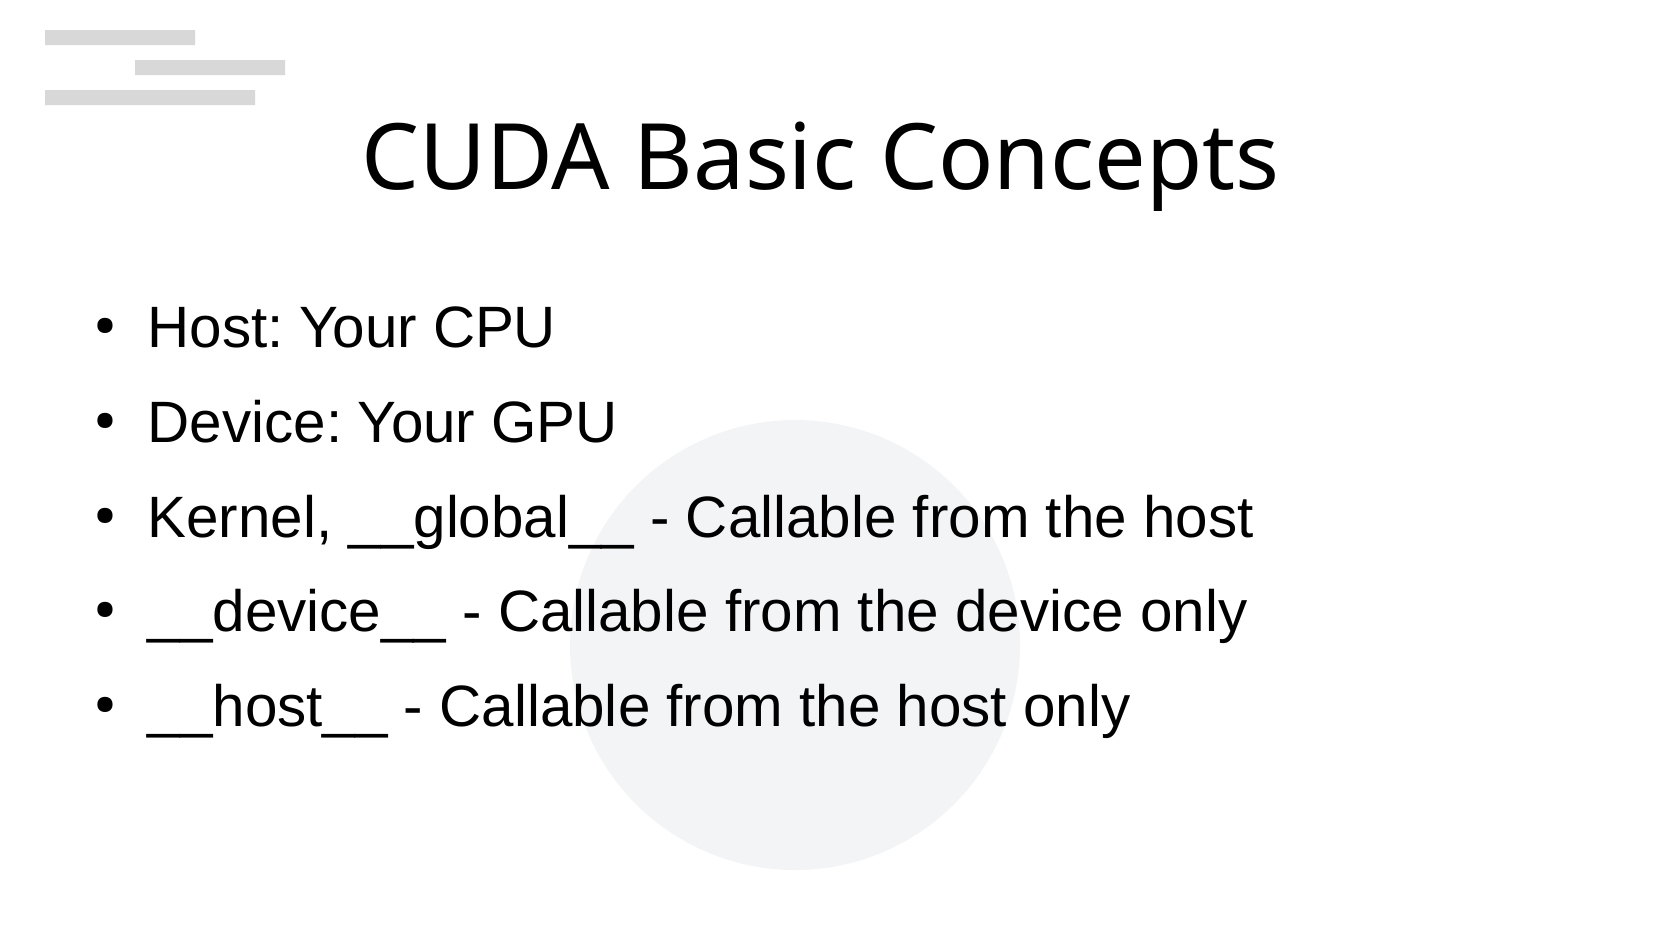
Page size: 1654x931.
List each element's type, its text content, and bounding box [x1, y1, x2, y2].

list Host: Your CPU Device: Your GPU Kernel, __global__ - Callable from the host __device__ - Callable from the device only __host__ - Callable from the host only [76, 295, 1565, 835]
title CUDA Basic Concepts [76, 76, 1565, 233]
